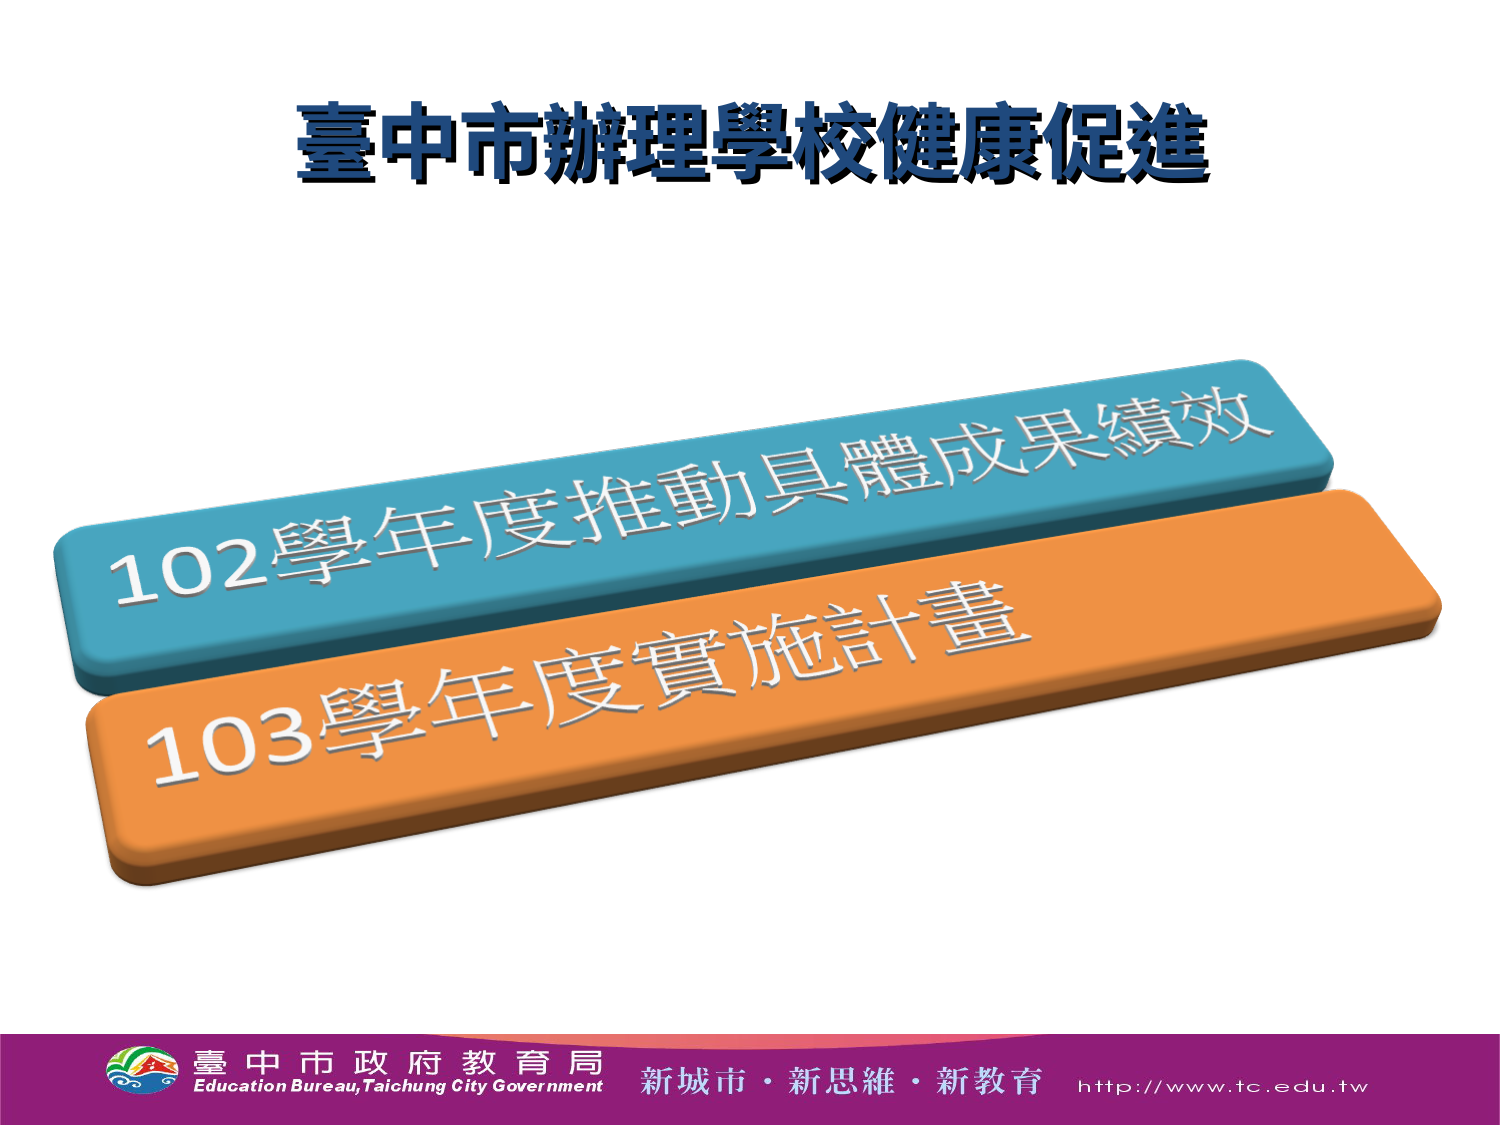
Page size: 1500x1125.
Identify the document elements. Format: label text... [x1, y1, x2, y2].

picture [0, 1034, 1500, 1125]
picture [42, 243, 1459, 904]
title 臺中市辦理學校健康促進 [75, 45, 1426, 233]
